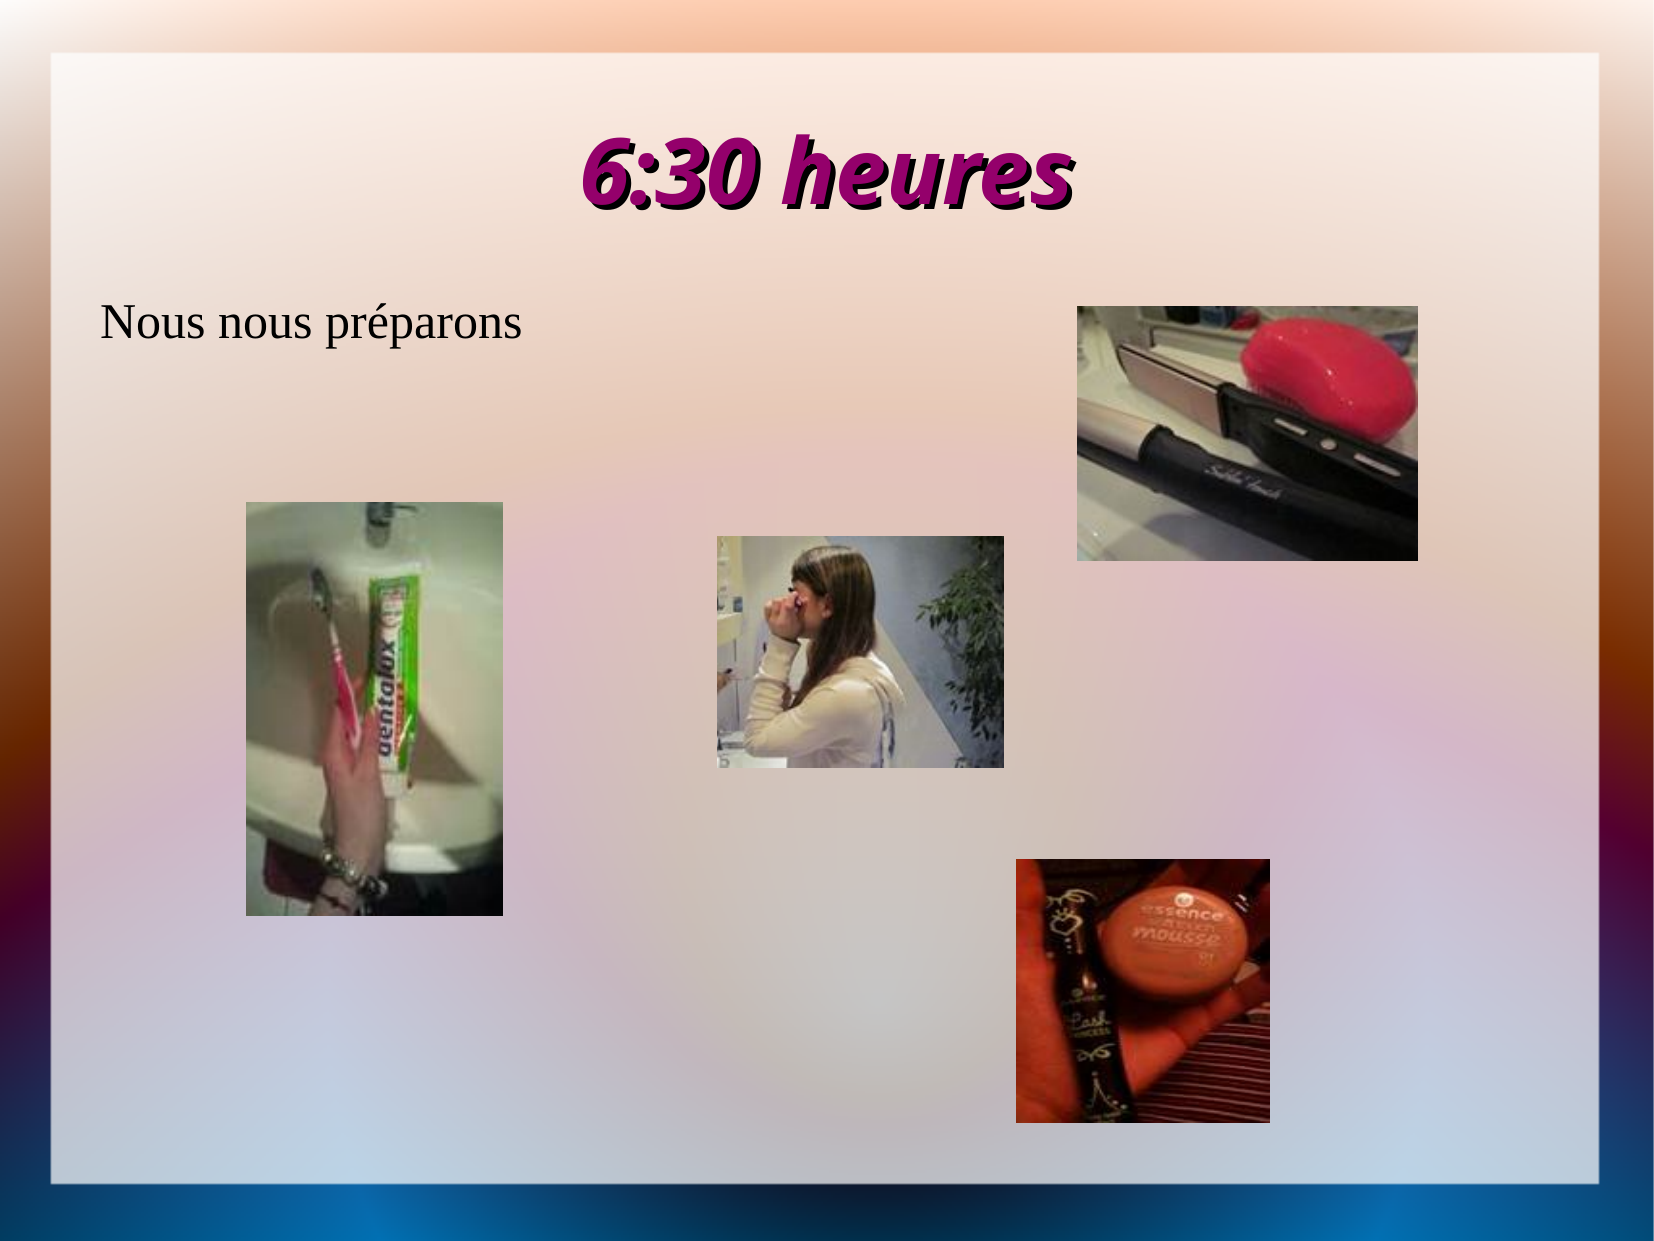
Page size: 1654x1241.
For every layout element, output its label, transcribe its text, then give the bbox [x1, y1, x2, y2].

list Nous nous préparons [82, 290, 1571, 1034]
picture [0, 0, 1654, 1241]
title 6:30 heures [82, 55, 1571, 263]
